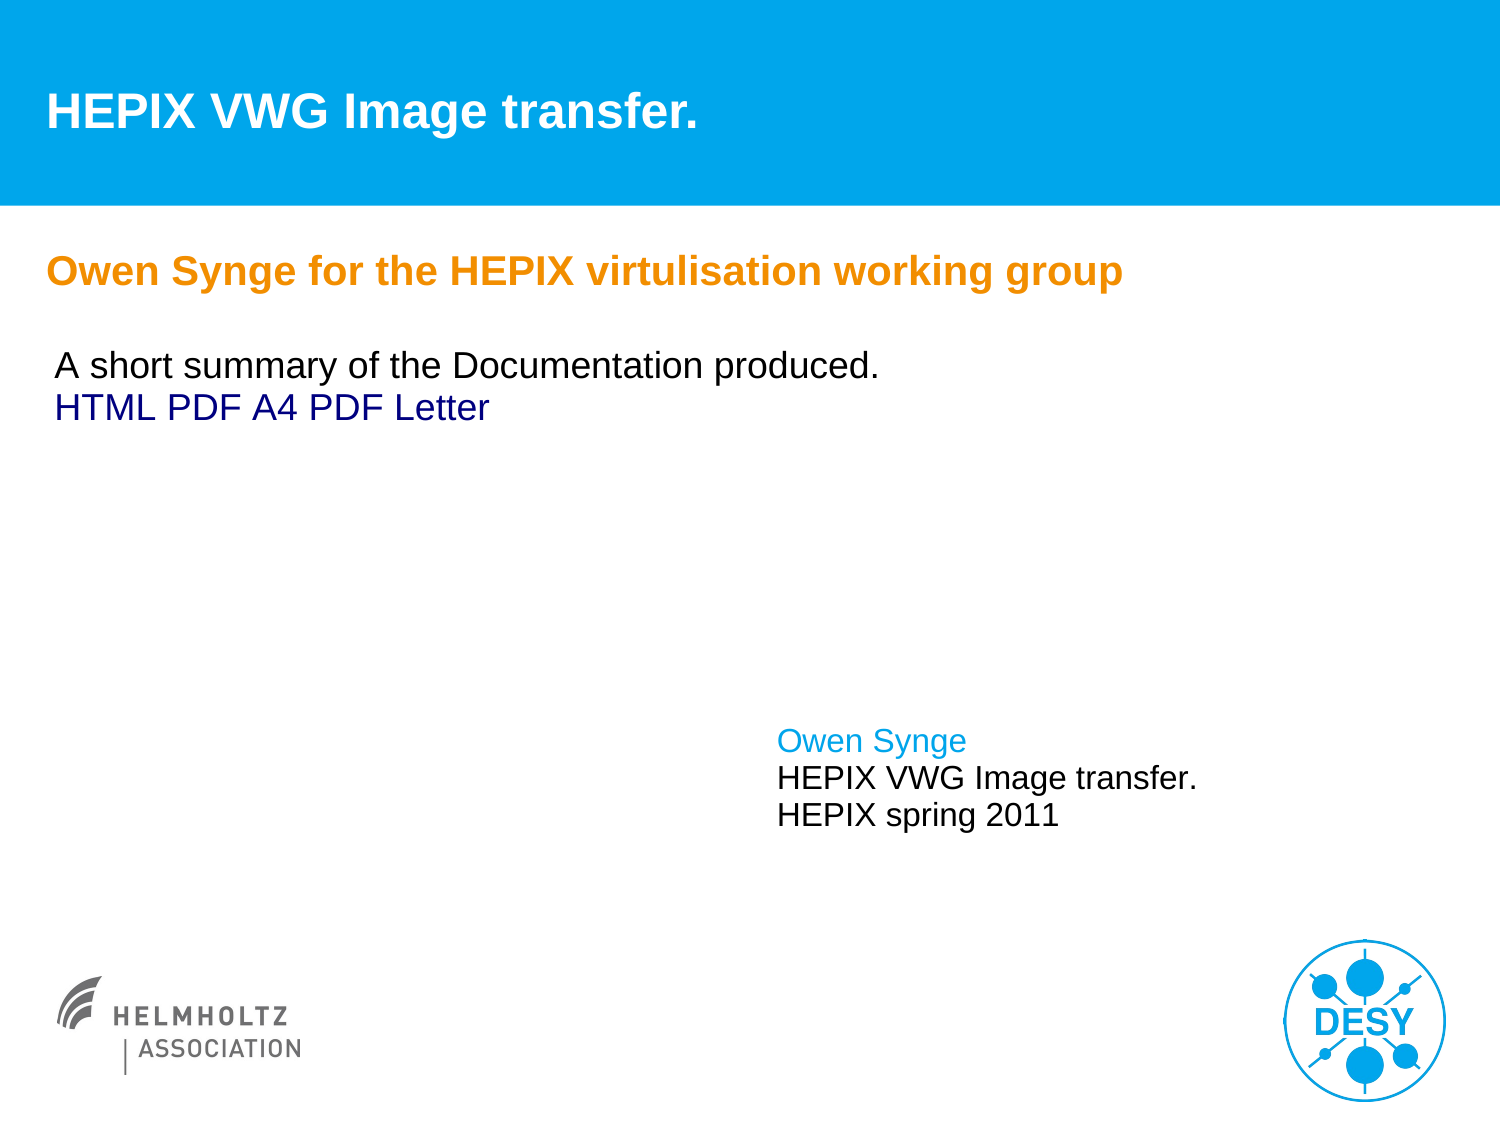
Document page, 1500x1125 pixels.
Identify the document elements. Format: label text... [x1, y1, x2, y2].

text_box Owen Synge HEPIX VWG Image transfer. HEPIX spring 2011 [762, 714, 1446, 842]
text_box A short summary of the Documentation produced. HTML PDF A4 PDF Letter [39, 337, 896, 437]
picture [1370, 939, 1446, 1007]
picture [1283, 1027, 1351, 1102]
picture [57, 976, 300, 1075]
subtitle Owen Synge for the HEPIX virtulisation working group [46, 231, 1446, 311]
picture [1283, 939, 1360, 1015]
title HEPIX VWG Image transfer. [46, 7, 1444, 216]
picture [1287, 943, 1443, 1099]
picture [1379, 1035, 1446, 1102]
